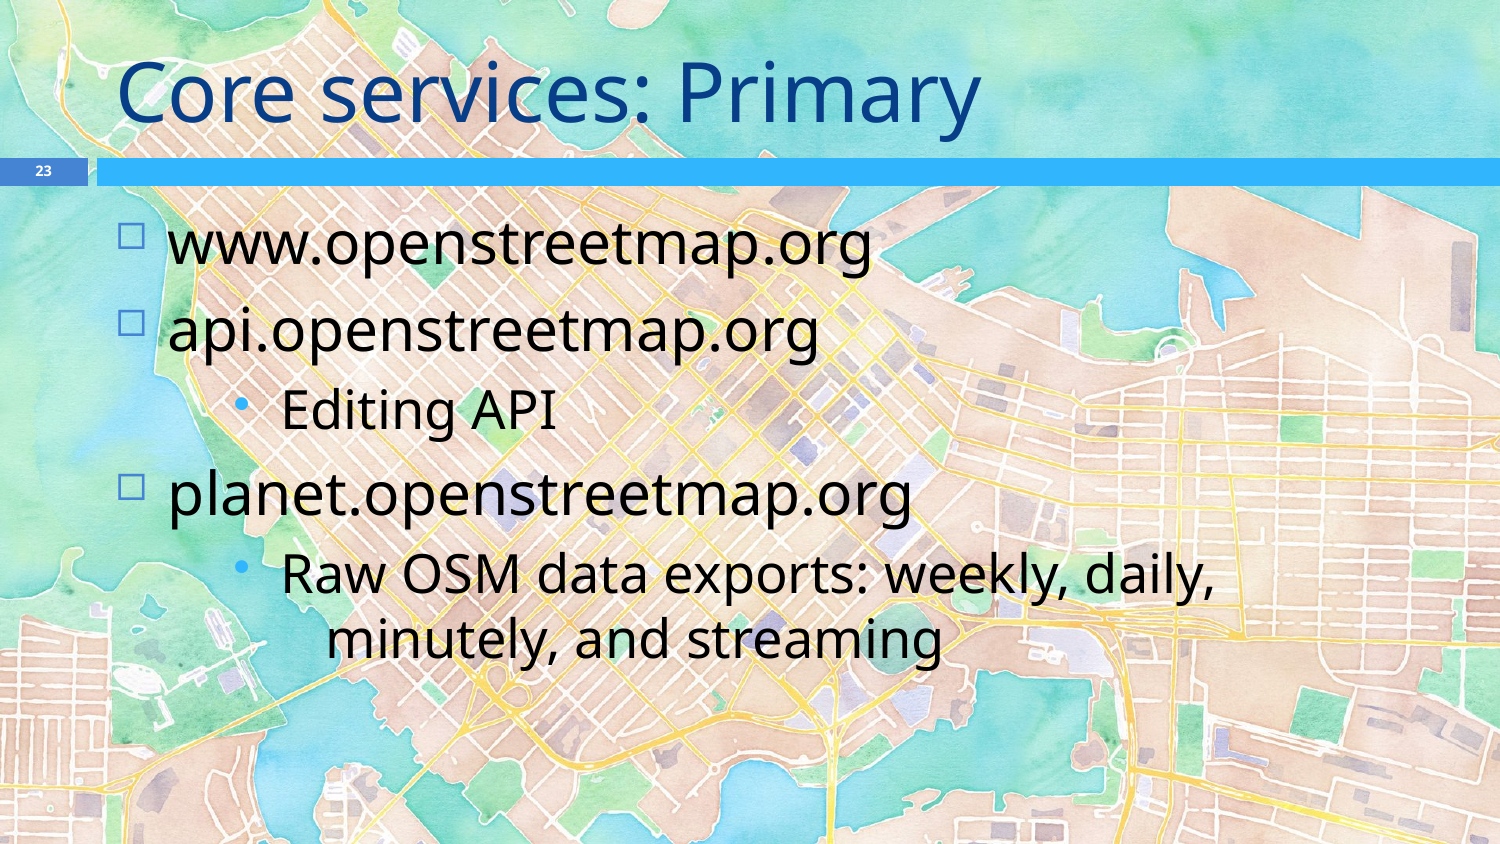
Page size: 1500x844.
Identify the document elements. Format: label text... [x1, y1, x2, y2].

list www.openstreetmap.org api.openstreetmap.org Editing API planet.openstreetmap.org Raw OSM data exports: weekly, daily, minutely, and streaming [100, 196, 1438, 751]
title Core services: Primary [100, 28, 1438, 151]
text_box ‹#› [0, 156, 88, 187]
